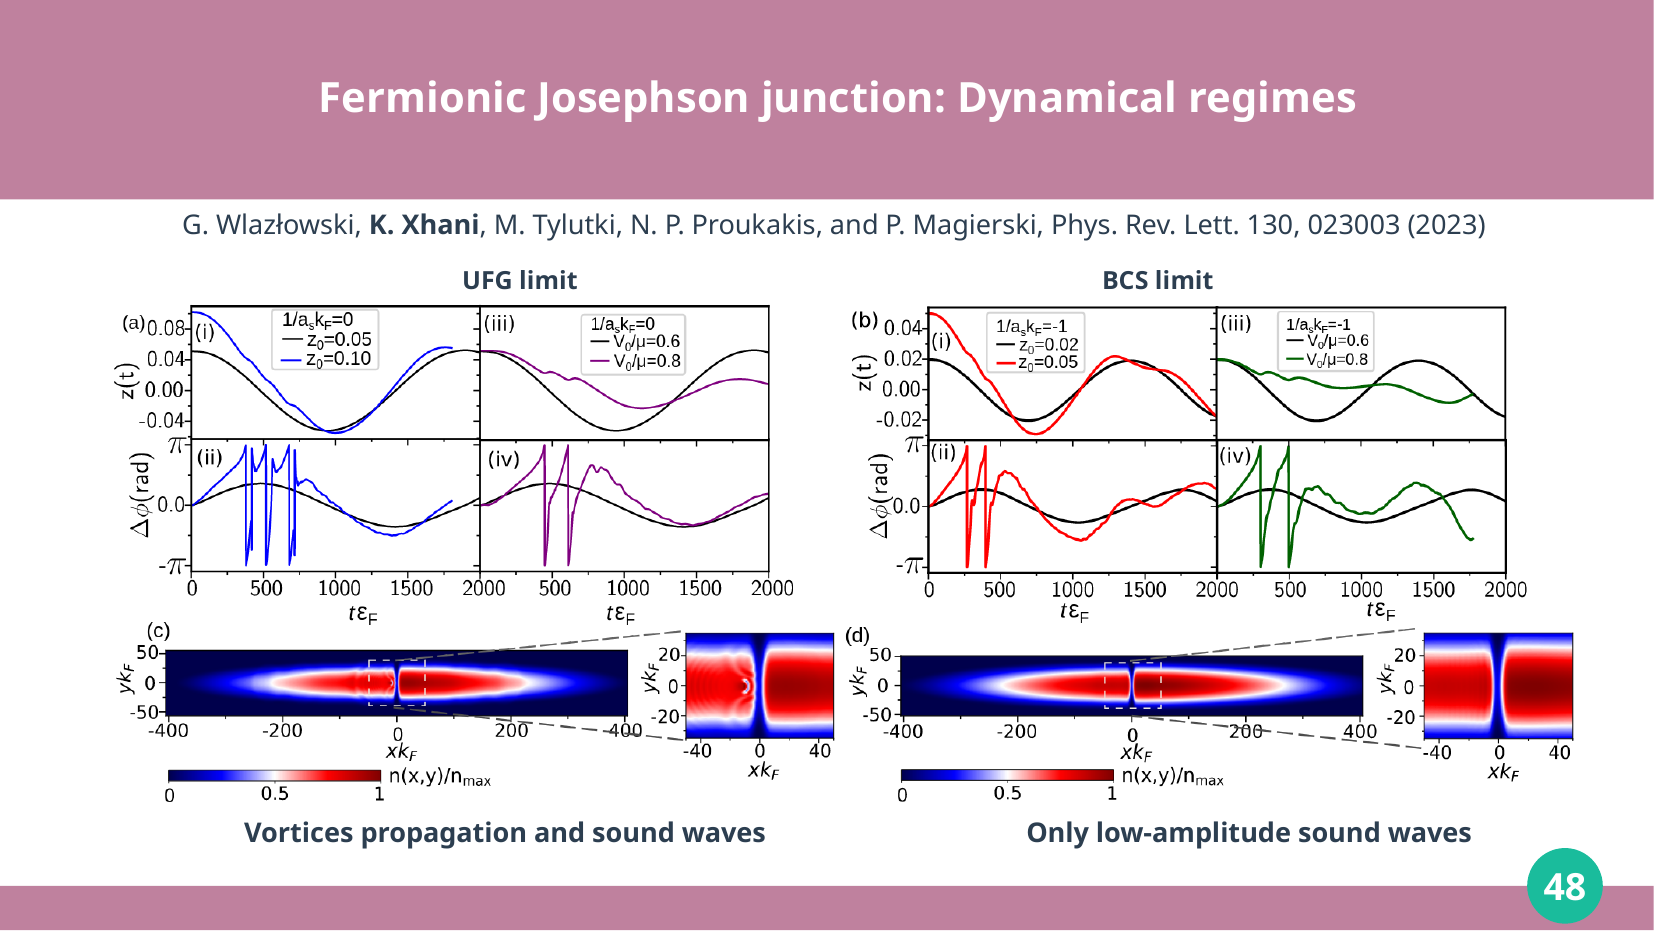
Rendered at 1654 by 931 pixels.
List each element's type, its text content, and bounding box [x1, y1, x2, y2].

text_box BCS limit [1062, 252, 1253, 308]
text_box UFG limit [425, 252, 615, 308]
text_box Vortices propagation and sound waves [224, 806, 786, 859]
picture [106, 289, 1589, 810]
title Fermionic Josephson junction: Dynamical regimes [318, 37, 1654, 155]
text_box G. Wlazłowski, K. Xhani, M. Tylutki, N. P. Proukakis, and P. Magierski, Phys. Rev. Lett. 130, 023003 (2023) [21, 194, 1647, 255]
text_box Only low-amplitude sound waves [968, 806, 1530, 859]
